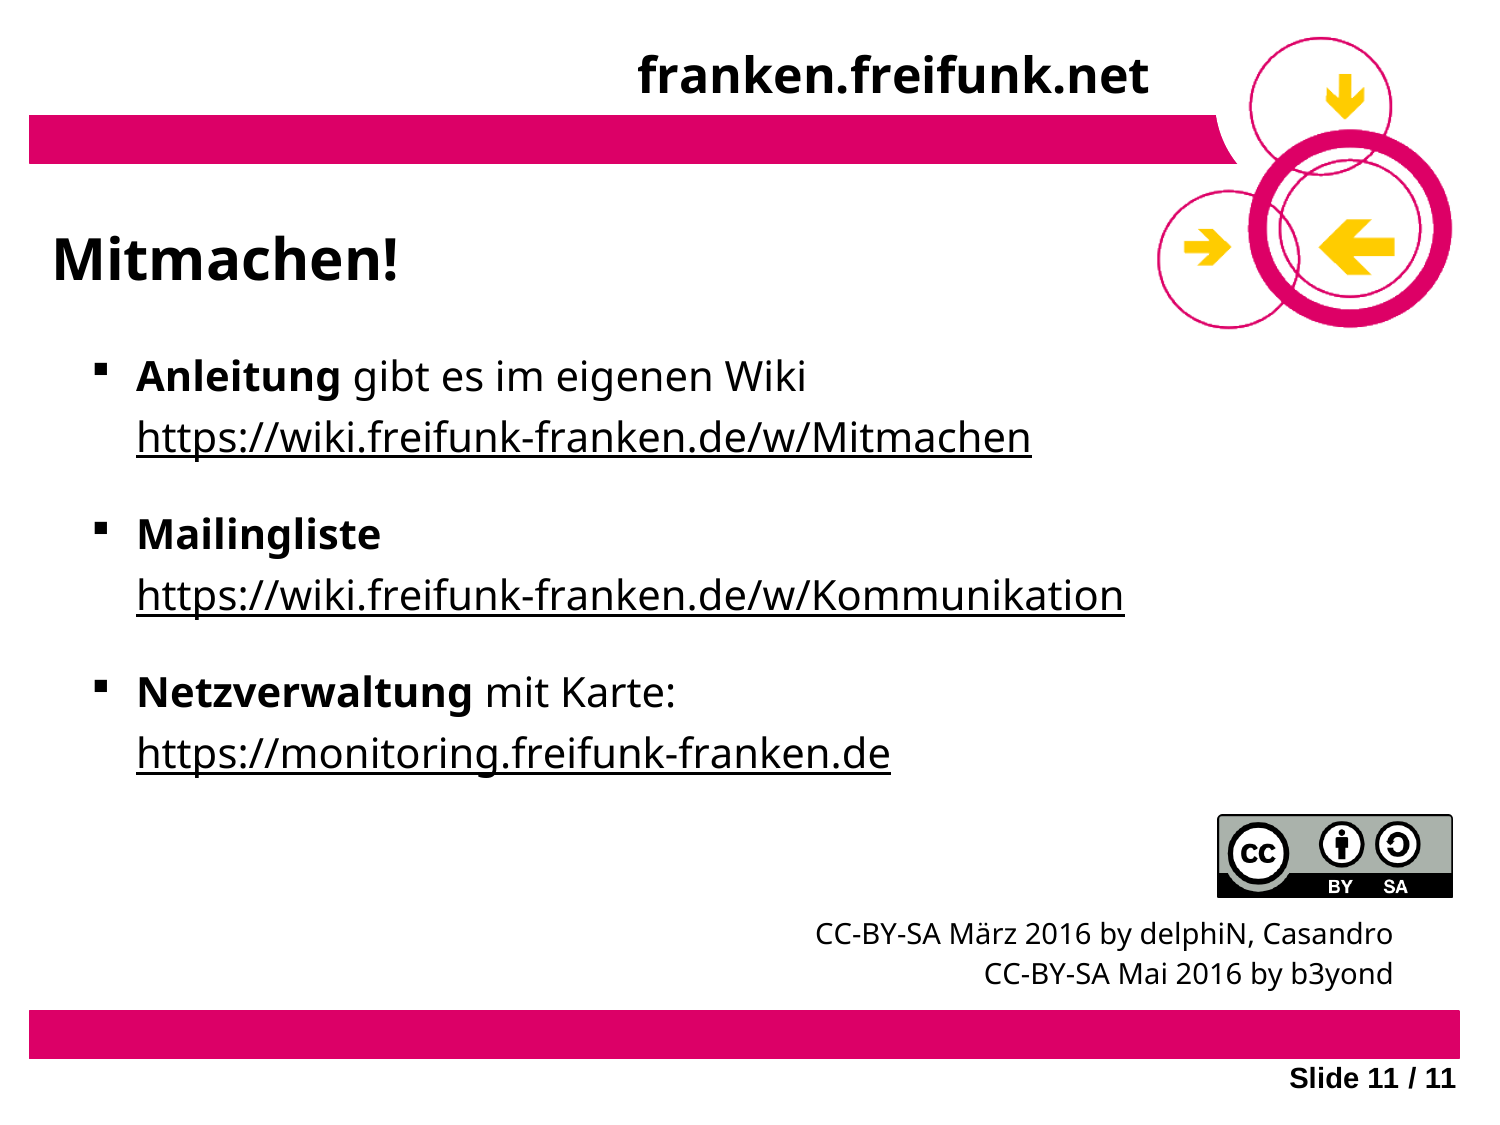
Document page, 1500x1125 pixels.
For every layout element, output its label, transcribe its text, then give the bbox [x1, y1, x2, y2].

text_box Anleitung gibt es im eigenen Wiki https://wiki.freifunk-franken.de/w/Mitmachen Mailingliste https://wiki.freifunk-franken.de/w/Kommunikation Netzverwaltung mit Karte: https://monitoring.freifunk-franken.de [61, 342, 1418, 1029]
text_box Mitmachen! [51, 212, 1123, 292]
picture [1150, 32, 1461, 332]
picture [1217, 814, 1453, 898]
text_box CC-BY-SA März 2016 by delphiN, Casandro CC-BY-SA Mai 2016 by b3yond [814, 913, 1465, 990]
